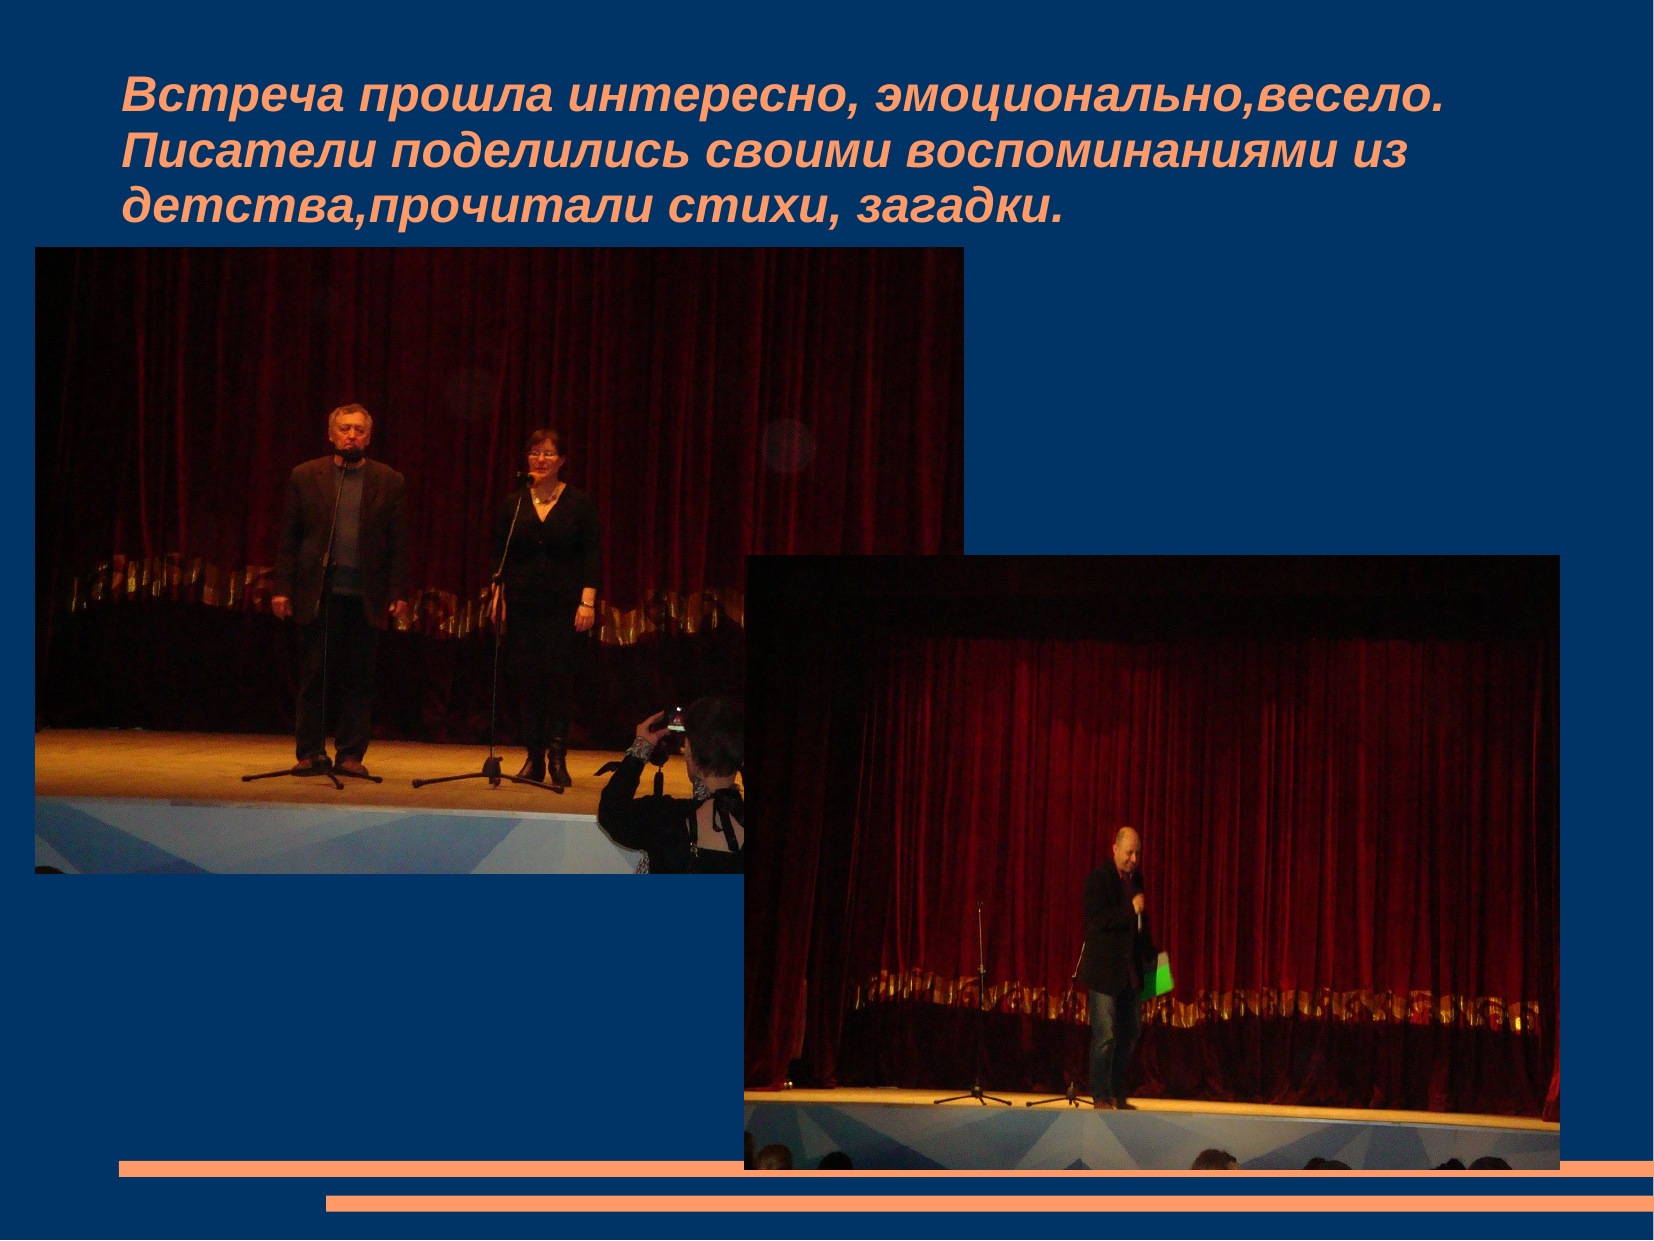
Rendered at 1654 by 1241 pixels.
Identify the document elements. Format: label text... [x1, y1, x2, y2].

title Встреча прошла интересно, эмоционально,весело. Писатели поделились своими воспоминаниями из детства,прочитали стихи, загадки. [121, 46, 1534, 254]
picture [35, 247, 1560, 1170]
